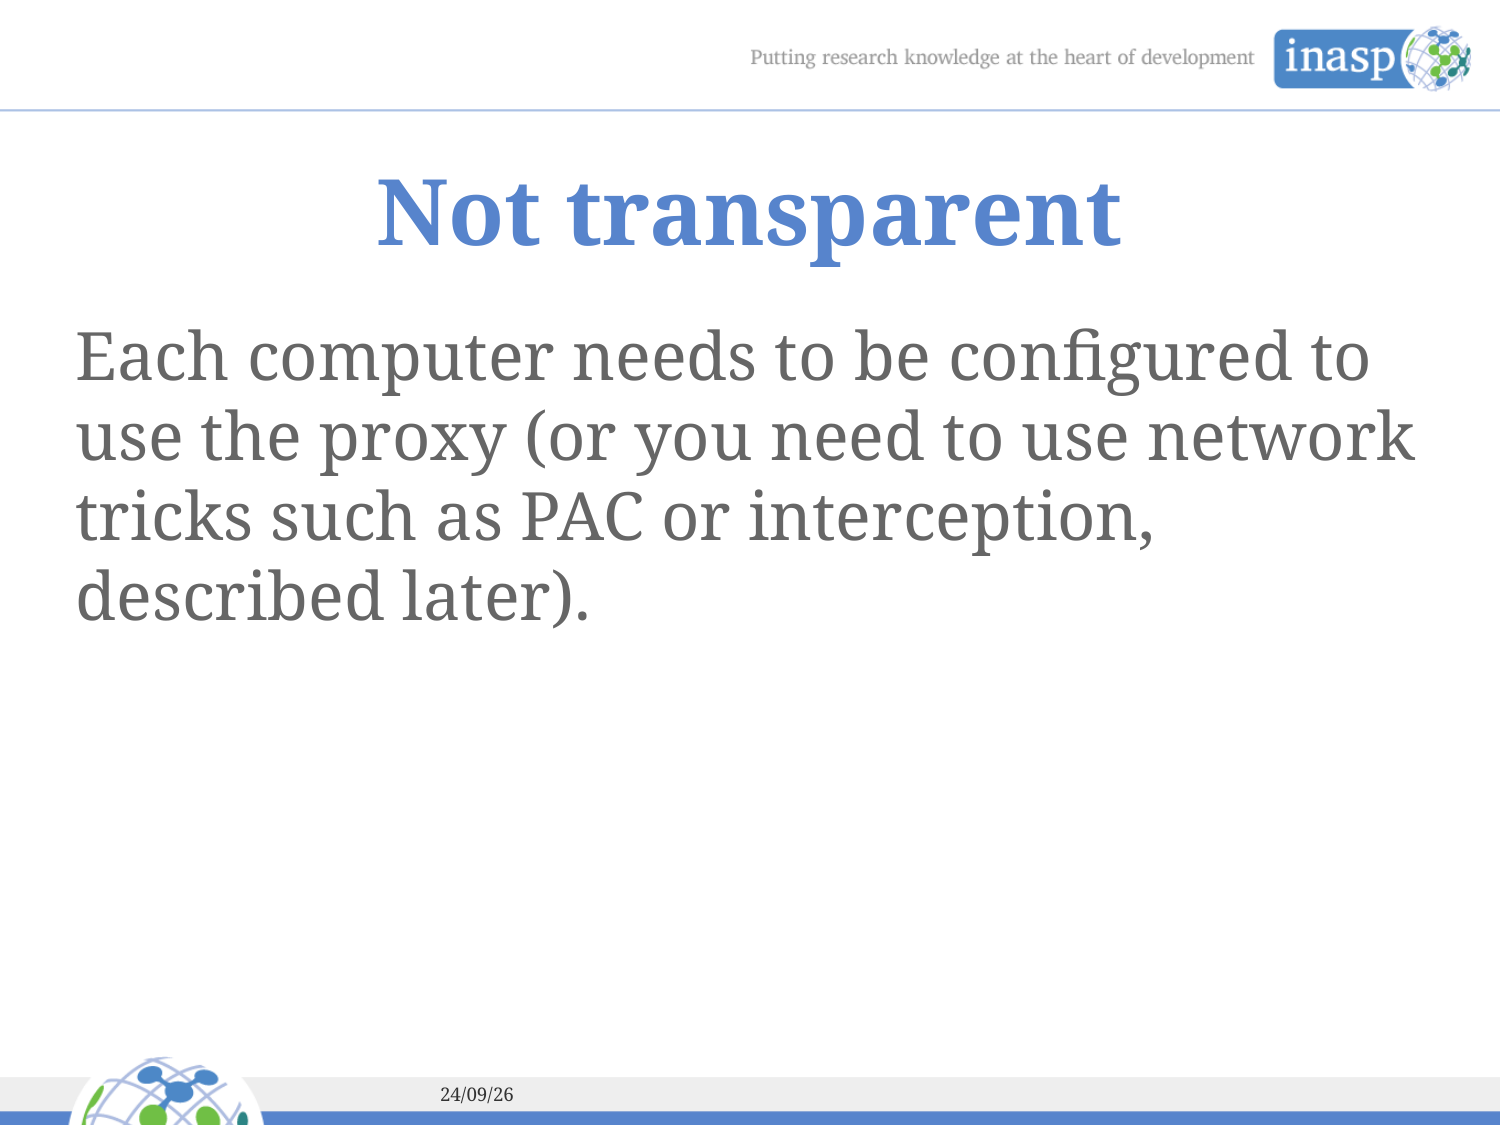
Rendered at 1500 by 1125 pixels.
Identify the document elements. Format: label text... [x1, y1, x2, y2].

picture [0, 0, 1500, 1125]
list Each computer needs to be configured to use the proxy (or you need to use network tricks such as PAC or interception, described later). [75, 313, 1426, 967]
title Not transparent [75, 129, 1426, 313]
